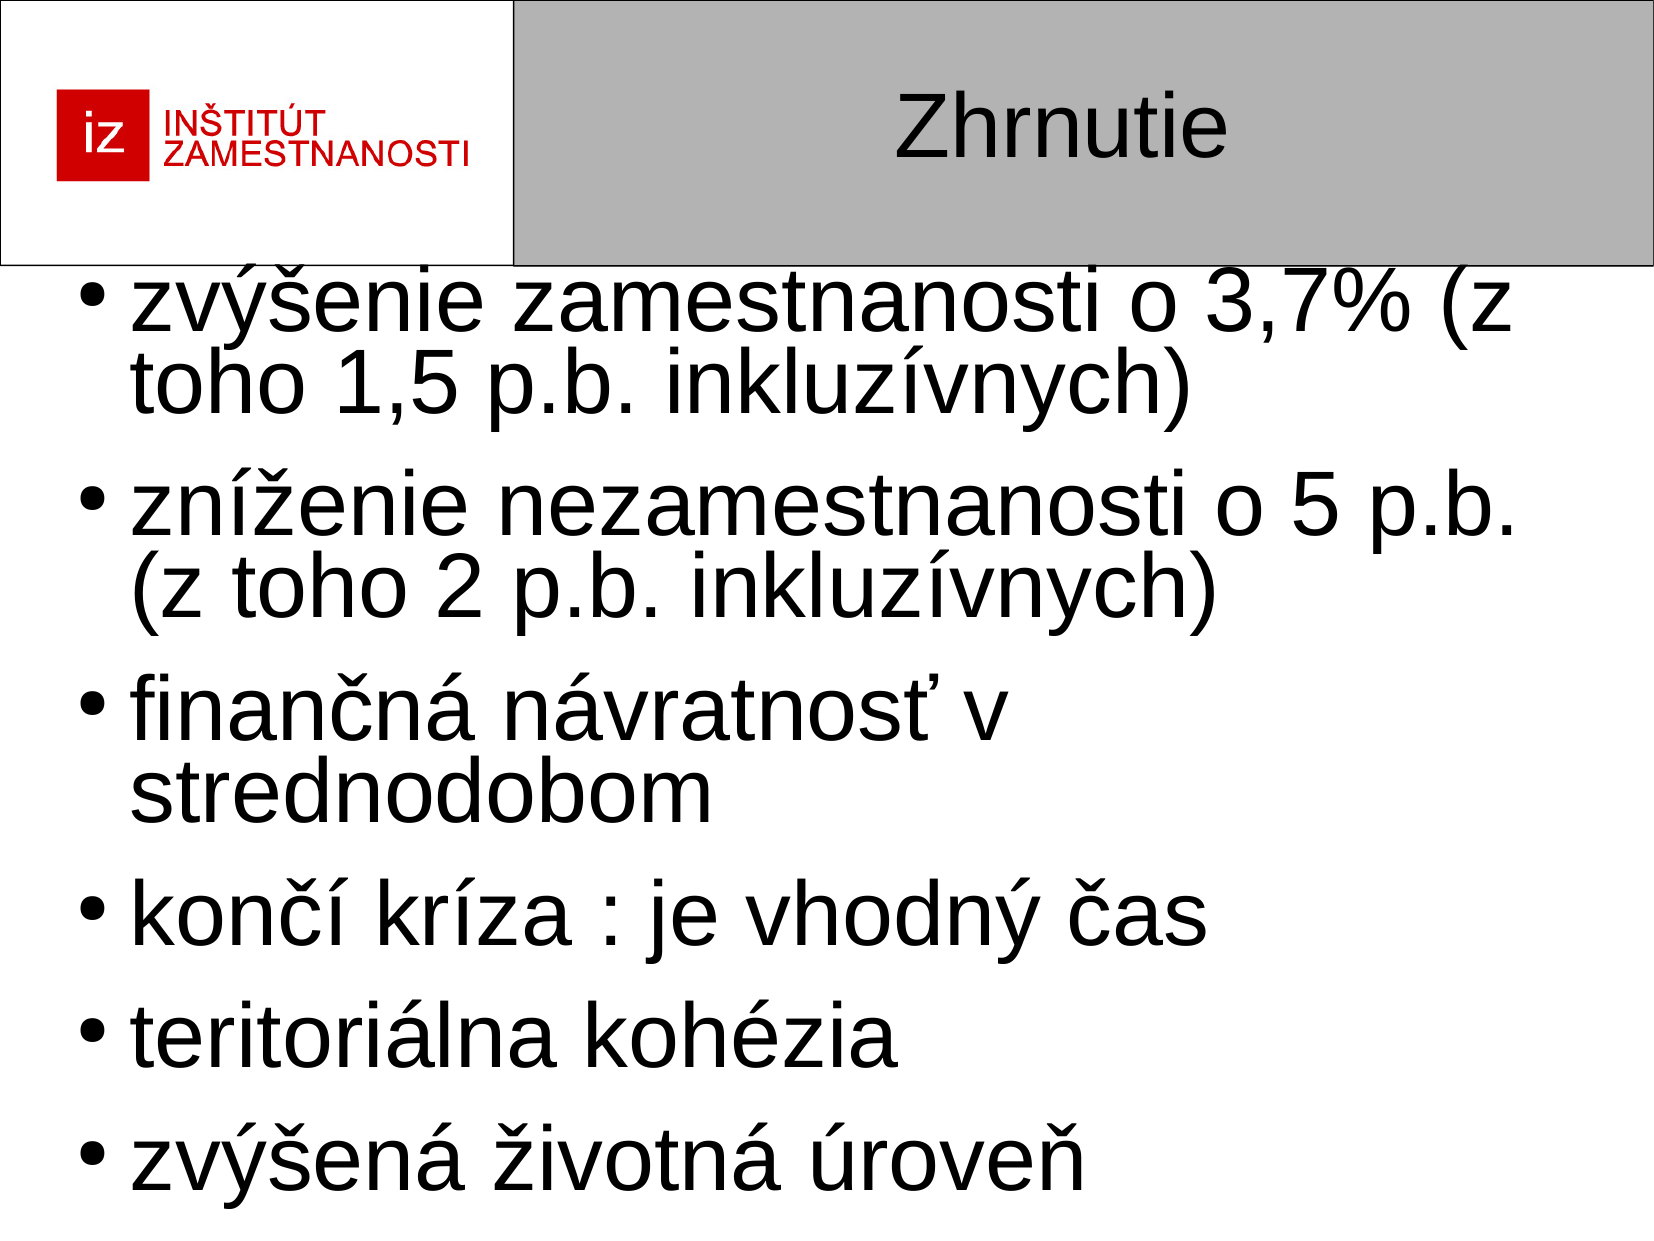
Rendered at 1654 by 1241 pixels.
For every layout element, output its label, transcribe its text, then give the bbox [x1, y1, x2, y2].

picture [5, 8, 512, 257]
title Zhrnutie [561, 37, 1565, 229]
list zvýšenie zamestnanosti o 3,7% (z toho 1,5 p.b. inkluzívnych) zníženie nezamestnanosti o 5 p.b. (z toho 2 p.b. inkluzívnych) finančná návratnosť v strednodobom končí kríza : je vhodný čas teritoriálna kohézia zvýšená životná úroveň [59, 265, 1595, 1228]
